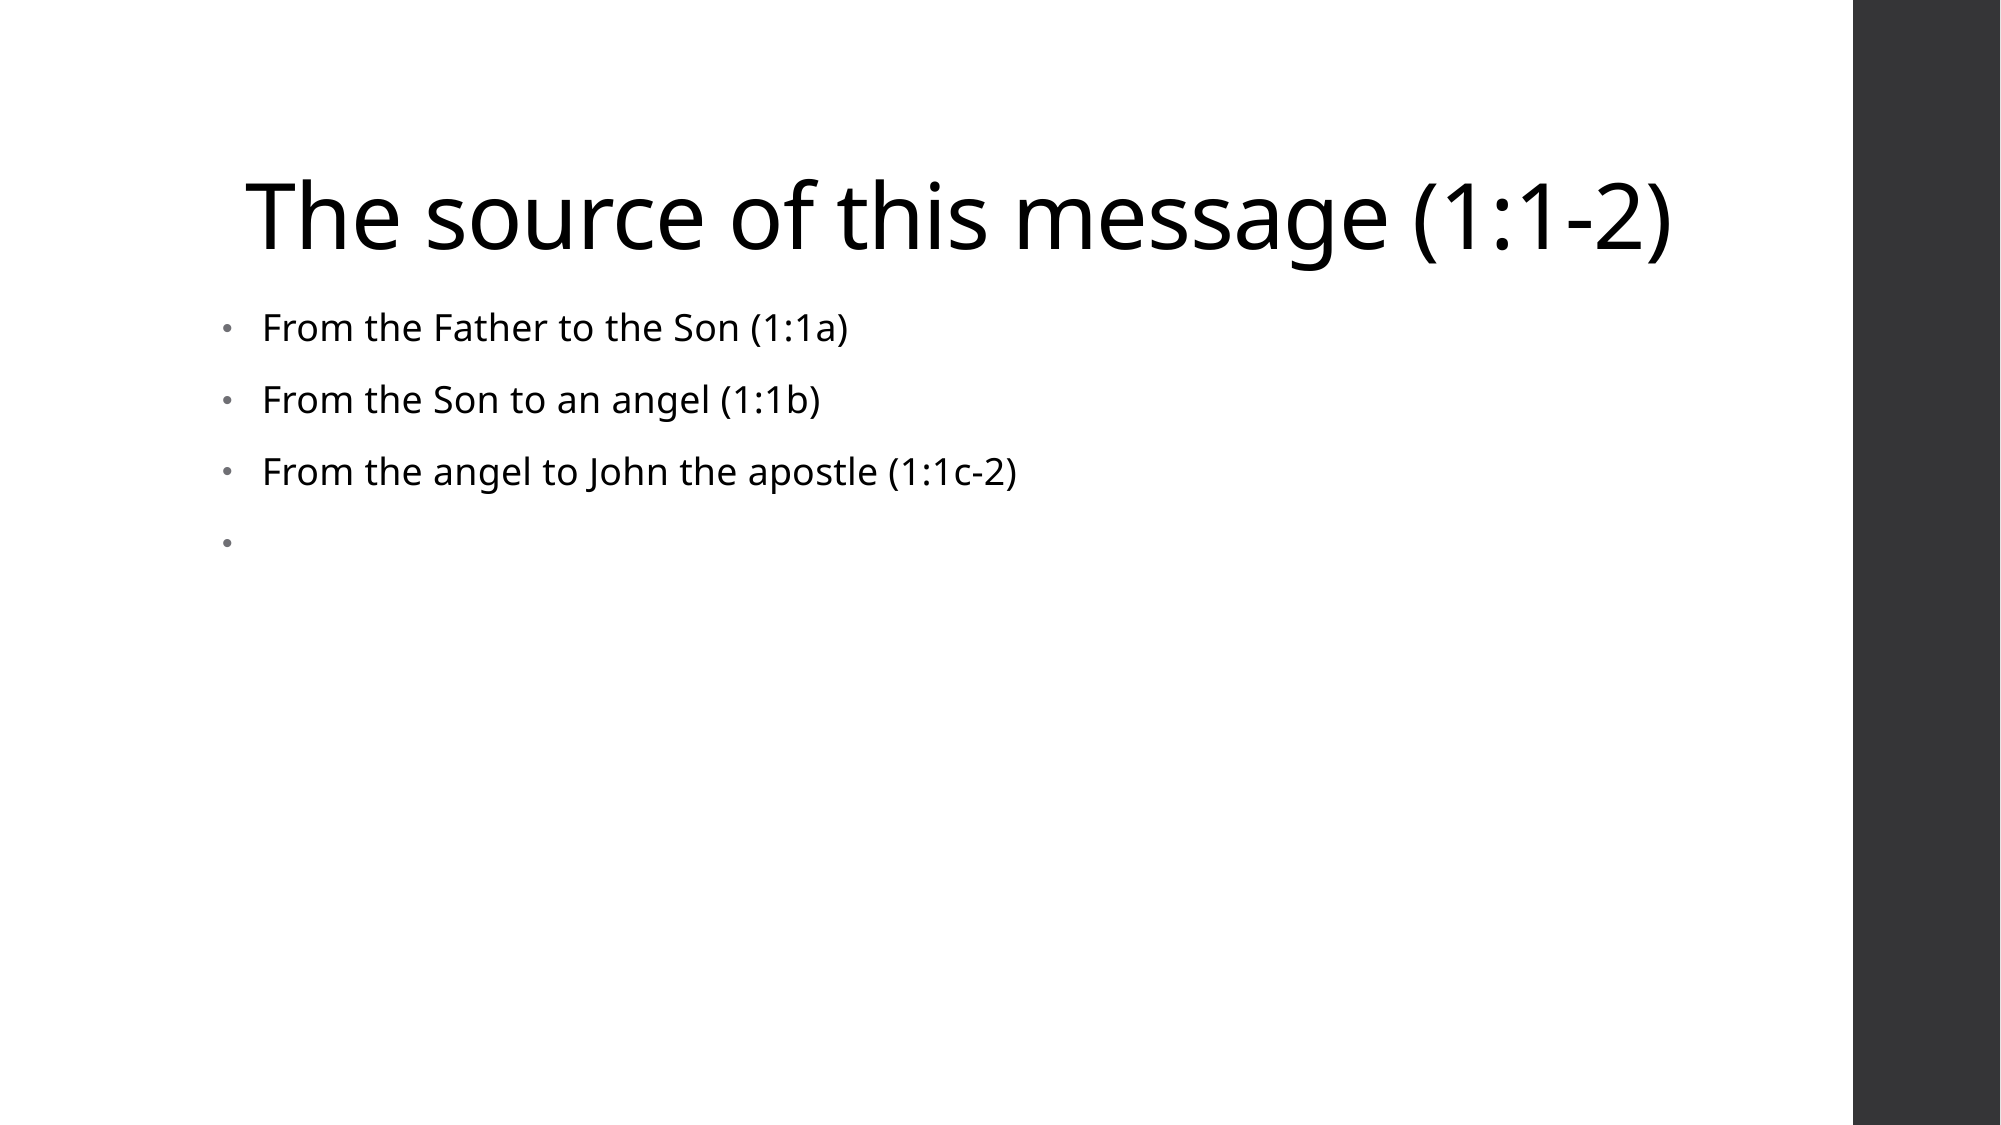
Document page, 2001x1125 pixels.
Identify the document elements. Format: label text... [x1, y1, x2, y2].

list From the Father to the Son (1:1a) From the Son to an angel (1:1b) From the angel to John the apostle (1:1c-2) [206, 299, 1617, 1014]
title The source of this message (1:1-2) [206, 60, 1797, 278]
